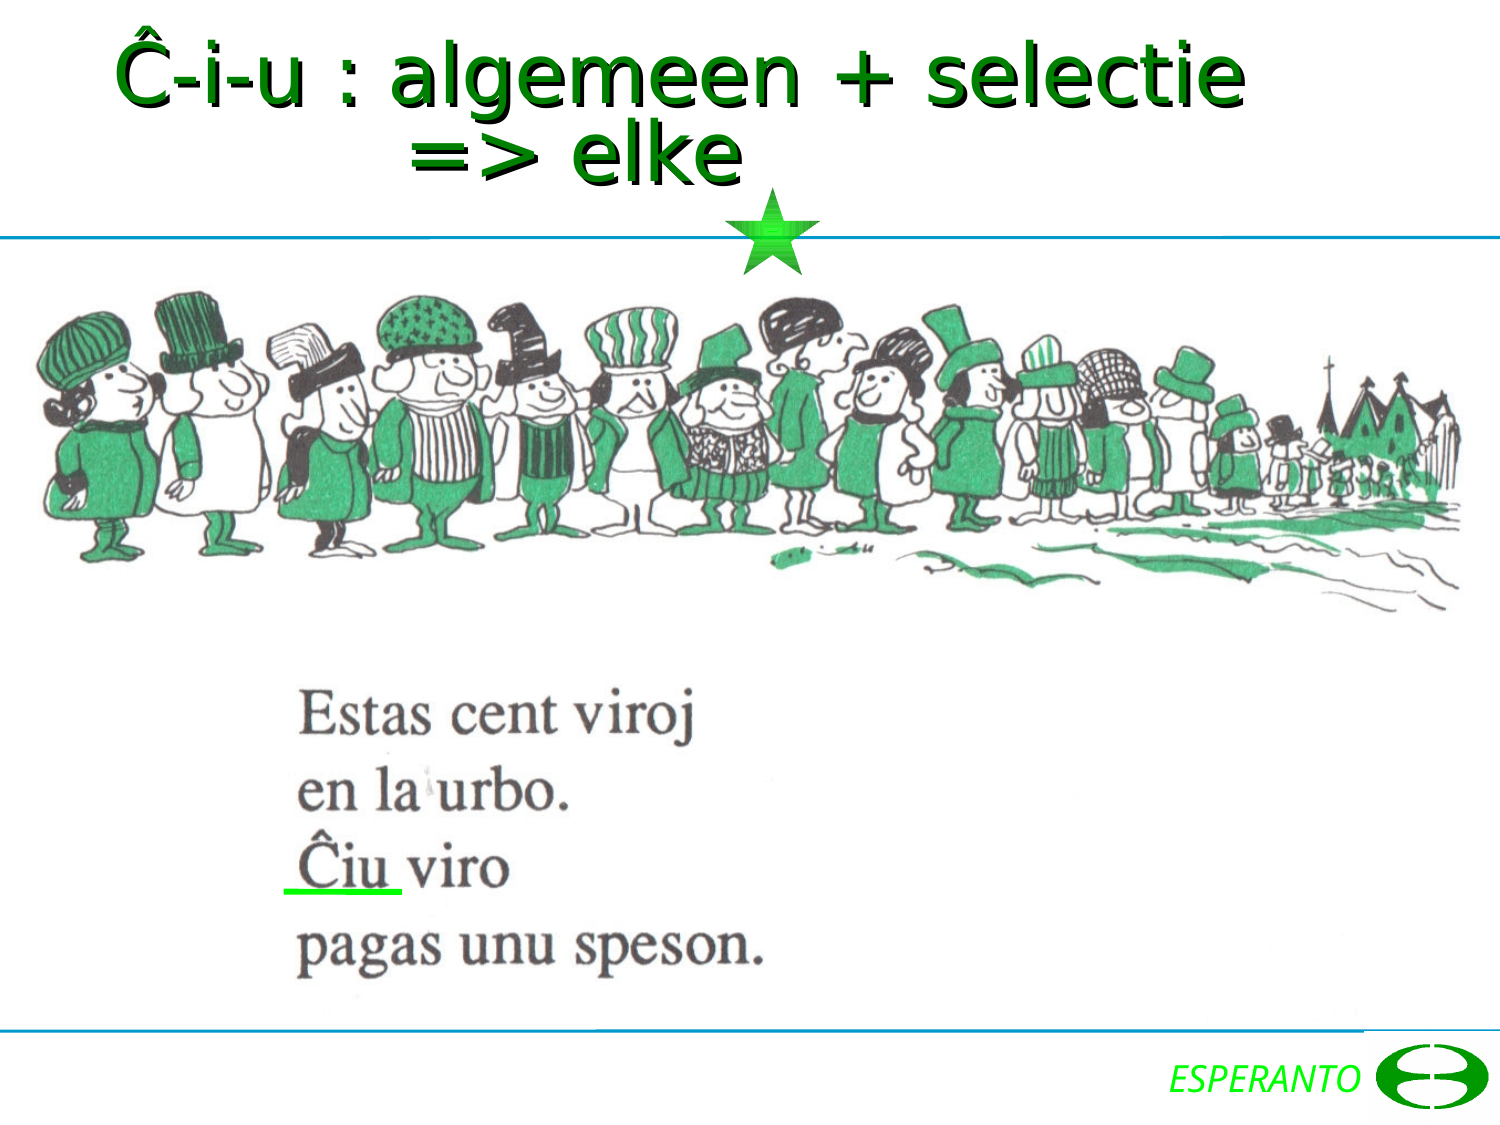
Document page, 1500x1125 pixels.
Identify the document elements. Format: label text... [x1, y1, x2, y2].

title Ĉ-i-u : algemeen + selectie => elke [112, 0, 1448, 239]
picture [1364, 1032, 1500, 1122]
picture [29, 278, 1477, 1022]
